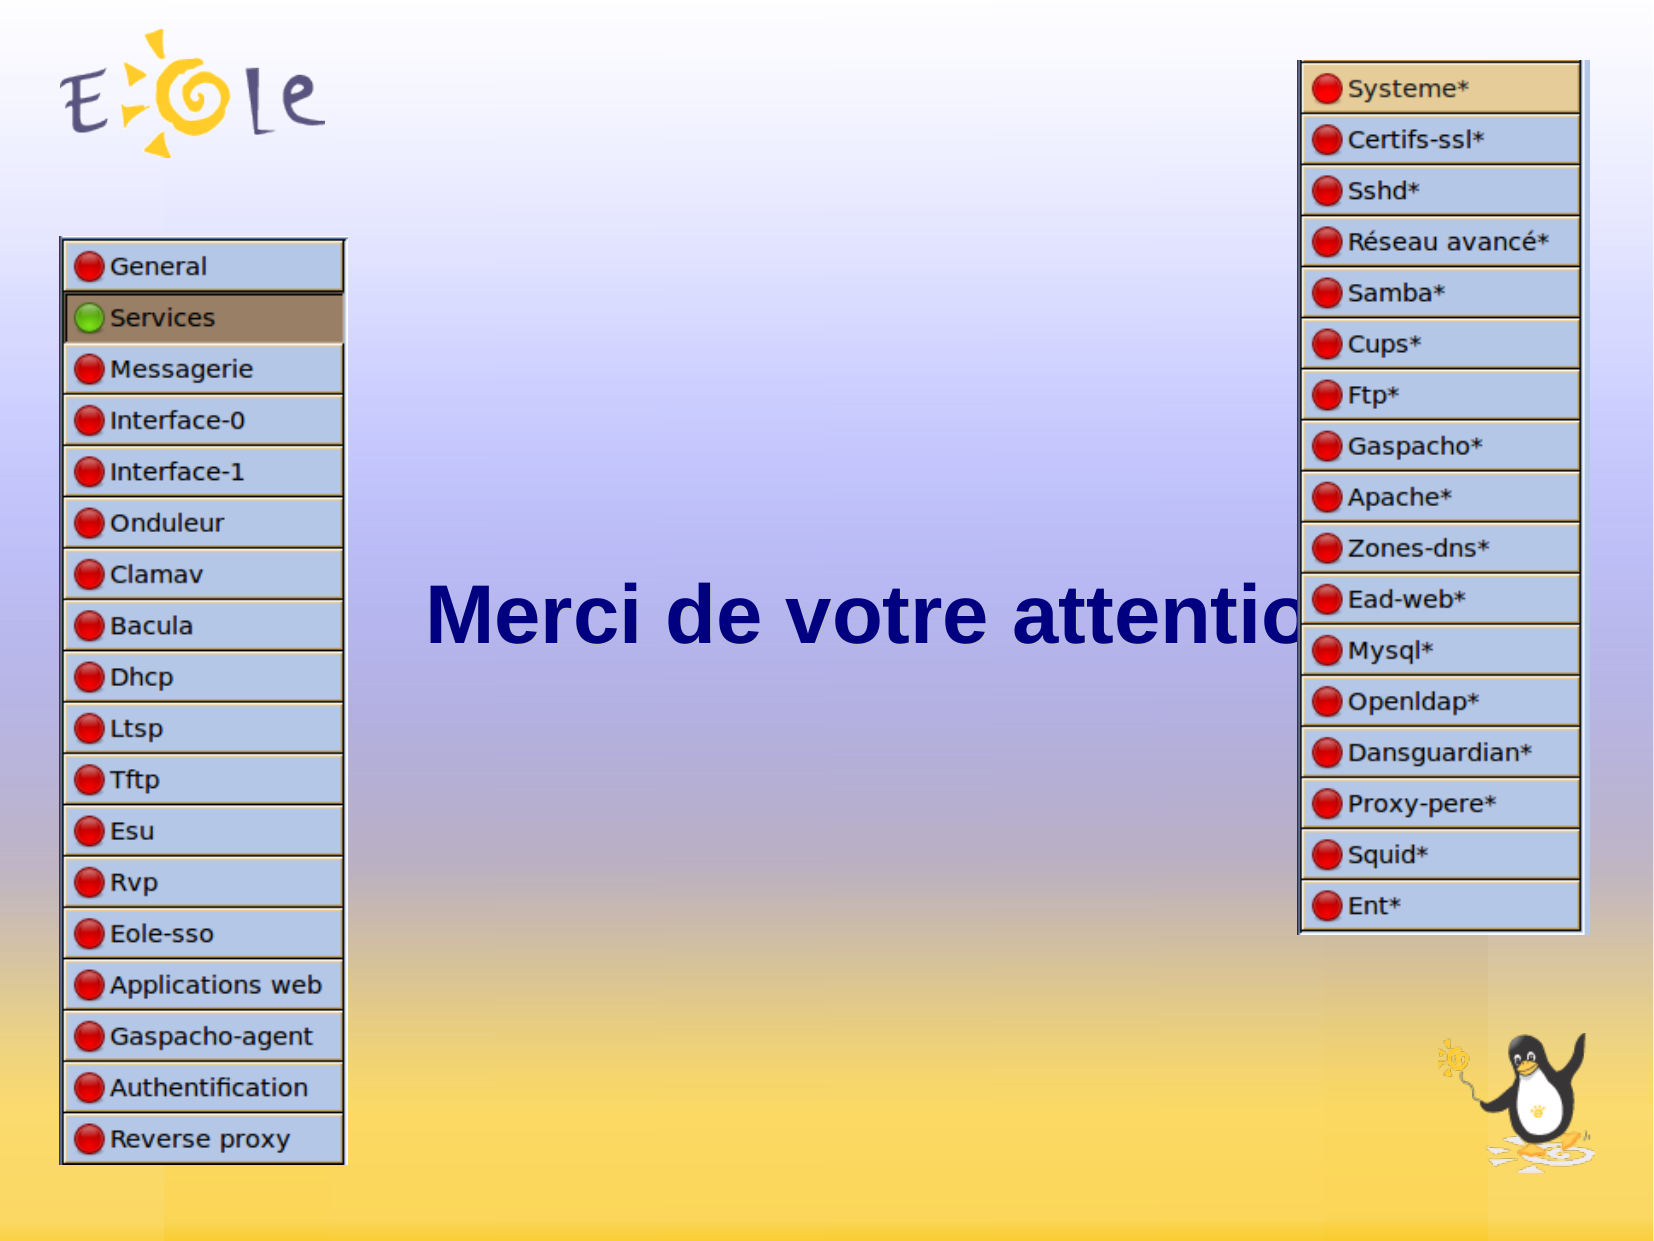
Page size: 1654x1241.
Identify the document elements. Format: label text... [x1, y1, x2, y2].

picture [0, 0, 1654, 1241]
text_box Merci de votre attention [410, 561, 1211, 683]
